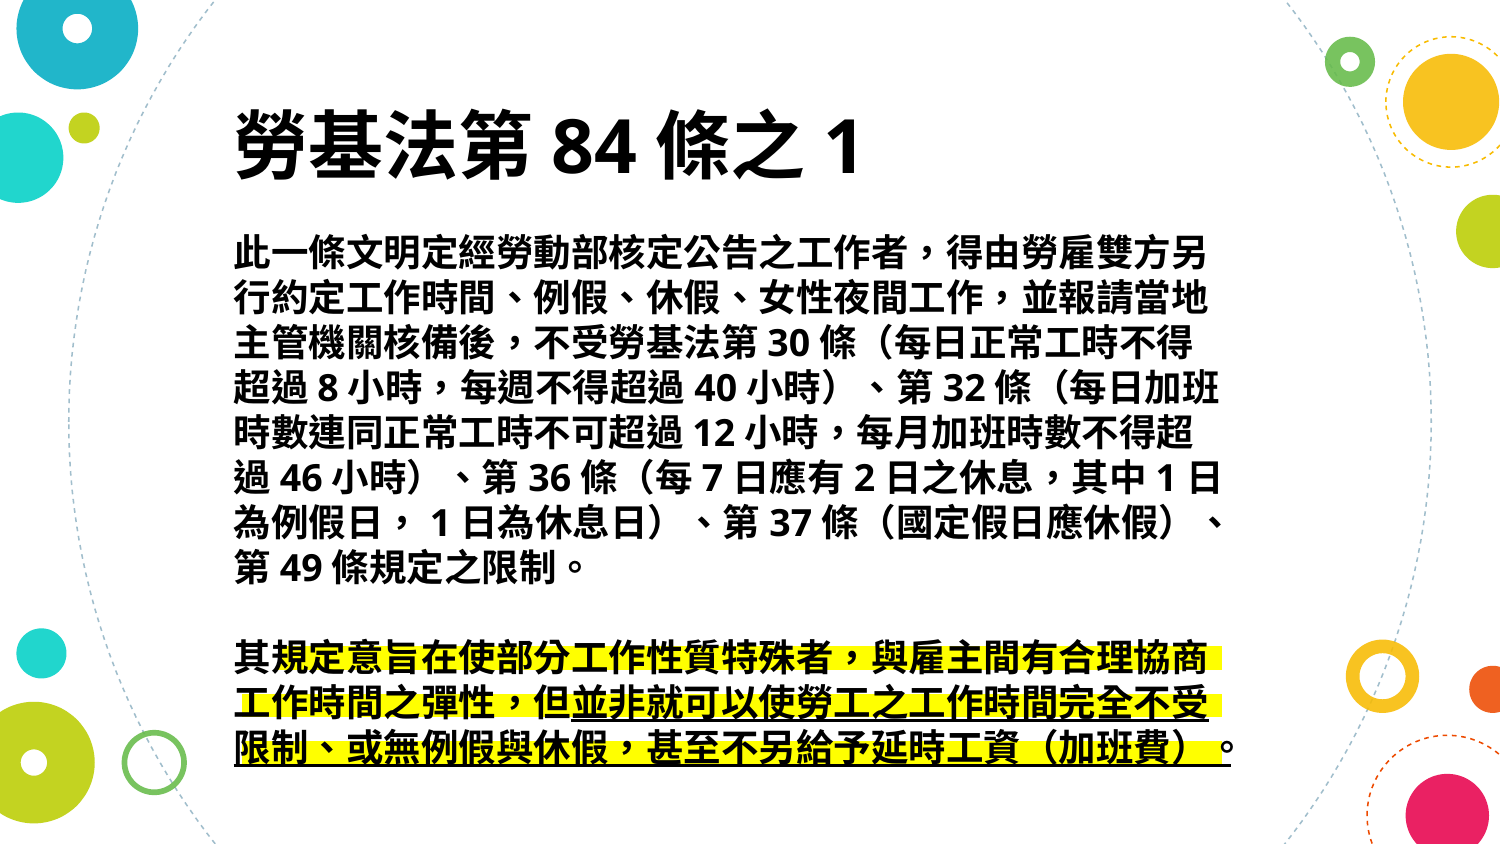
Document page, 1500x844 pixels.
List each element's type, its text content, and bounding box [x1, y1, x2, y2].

text_box 此一條文明定經勞動部核定公告之工作者，得由勞雇雙方另行約定工作時間、例假、休假、女性夜間工作，並報請當地主管機關核備後，不受勞基法第30條（每日正常工時不得超過8小時，每週不得超過40小時）、第32條（每日加班時數連同正常工時不可超過12小時，每月加班時數不得超過46小時）、第36條（每7日應有2日之休息，其中1日為例假日，1日為休息日）、第37條（國定假日應休假）、第49條規定之限制。 其規定意旨在使部分工作性質特殊者，與雇主間有合理協商工作時間之彈性，但並非就可以使勞工之工作時間完全不受限制、或無例假與休假，甚至不另給予延時工資（加班費）。 [218, 221, 1247, 782]
text_box 勞基法第84條之1 [218, 91, 1284, 232]
